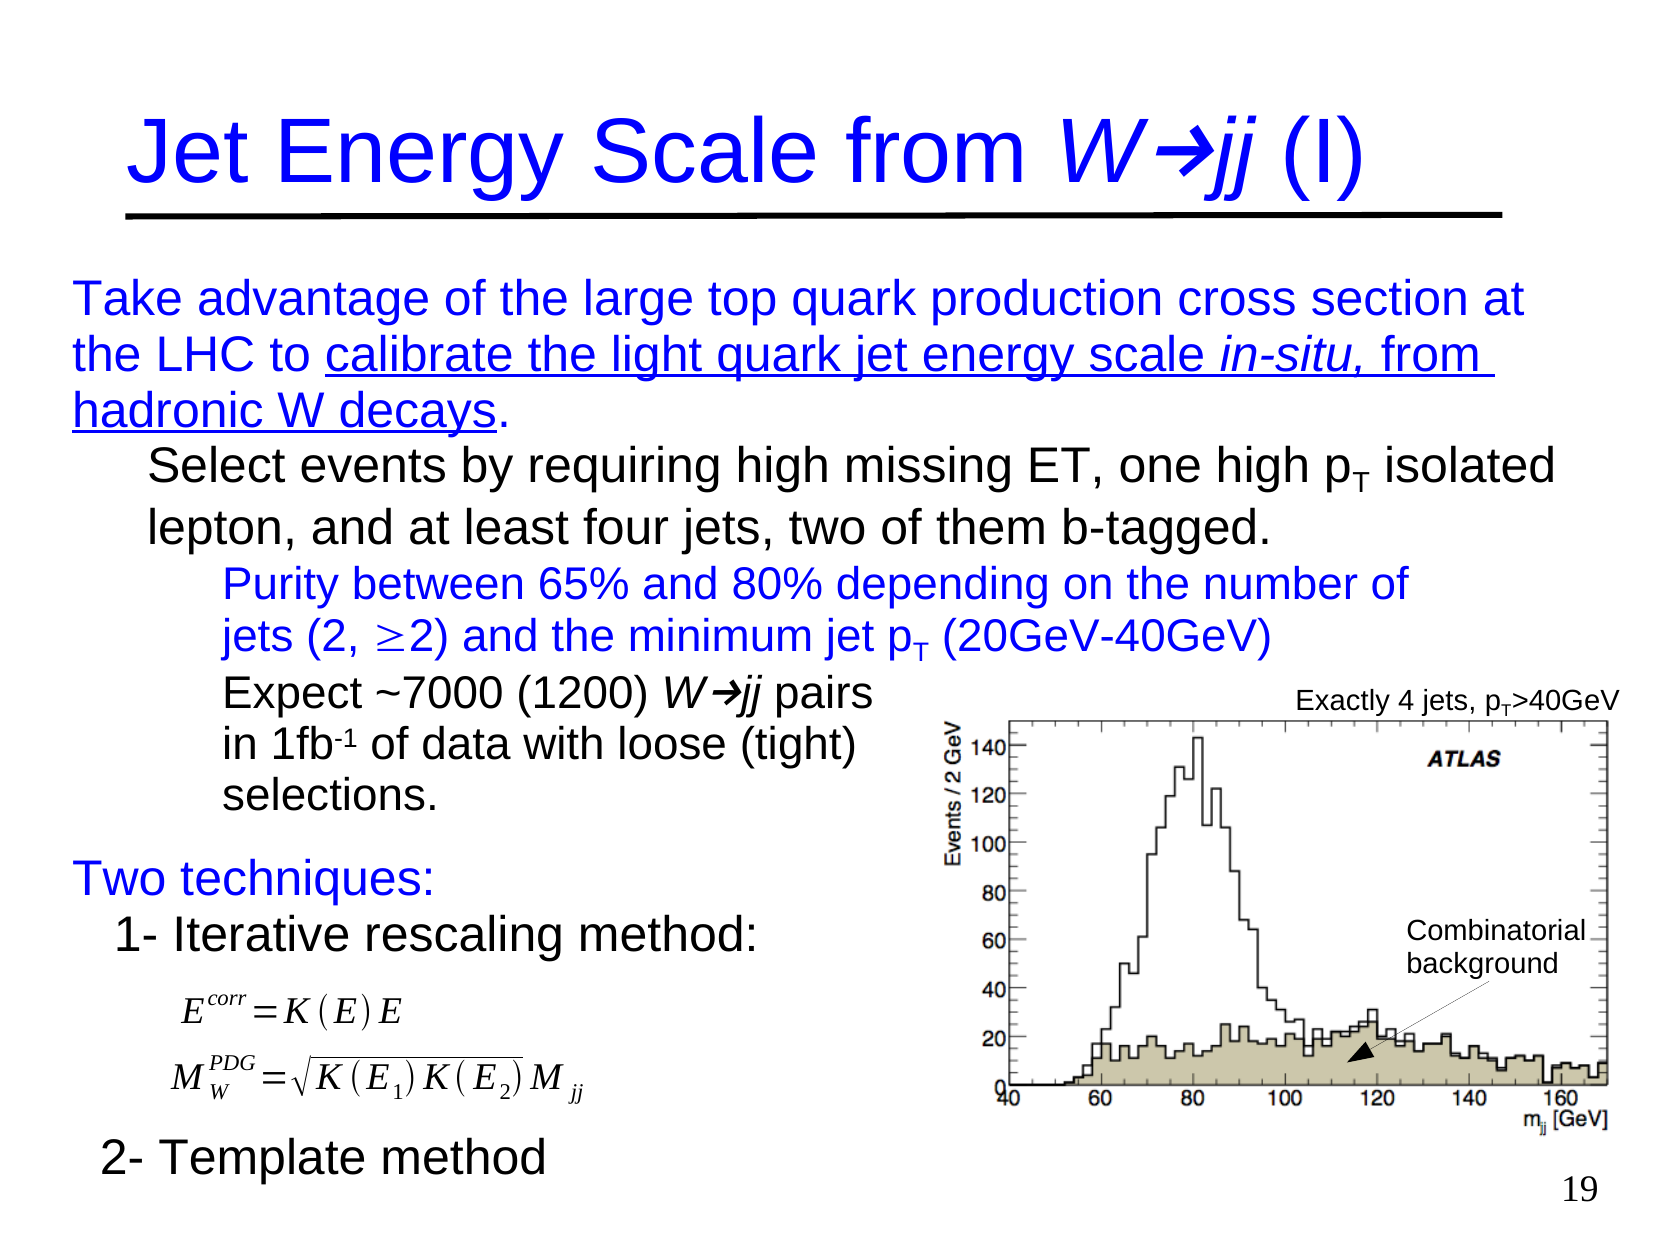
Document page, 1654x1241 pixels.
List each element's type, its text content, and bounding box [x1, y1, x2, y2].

chart [159, 1051, 594, 1105]
text_box Jet Energy Scale from W→jj (I) [126, 99, 1498, 214]
text_box Combinatorial background [1406, 914, 1592, 980]
text_box Exactly 4 jets, pT>40GeV [1295, 683, 1612, 720]
chart [169, 986, 411, 1035]
picture [934, 705, 1628, 1152]
text_box Take advantage of the large top quark production cross section at the LHC to calibrate the light quark jet energy scale in-situ, from hadronic W decays. Select events by requiring high missing ET, one high pT isolated lepton, and at least four jets, two of them b-tagged. Purity between 65% and 80% depending on the number of jets (2, ≥2) and the minimum jet pT (20GeV-40GeV) Expect ~7000 (1200) W→jj pairs in 1fb-1 of data with loose (tight) selections. Two techniques: 1- Iterative rescaling method: 2- Template method [71, 270, 1543, 1190]
